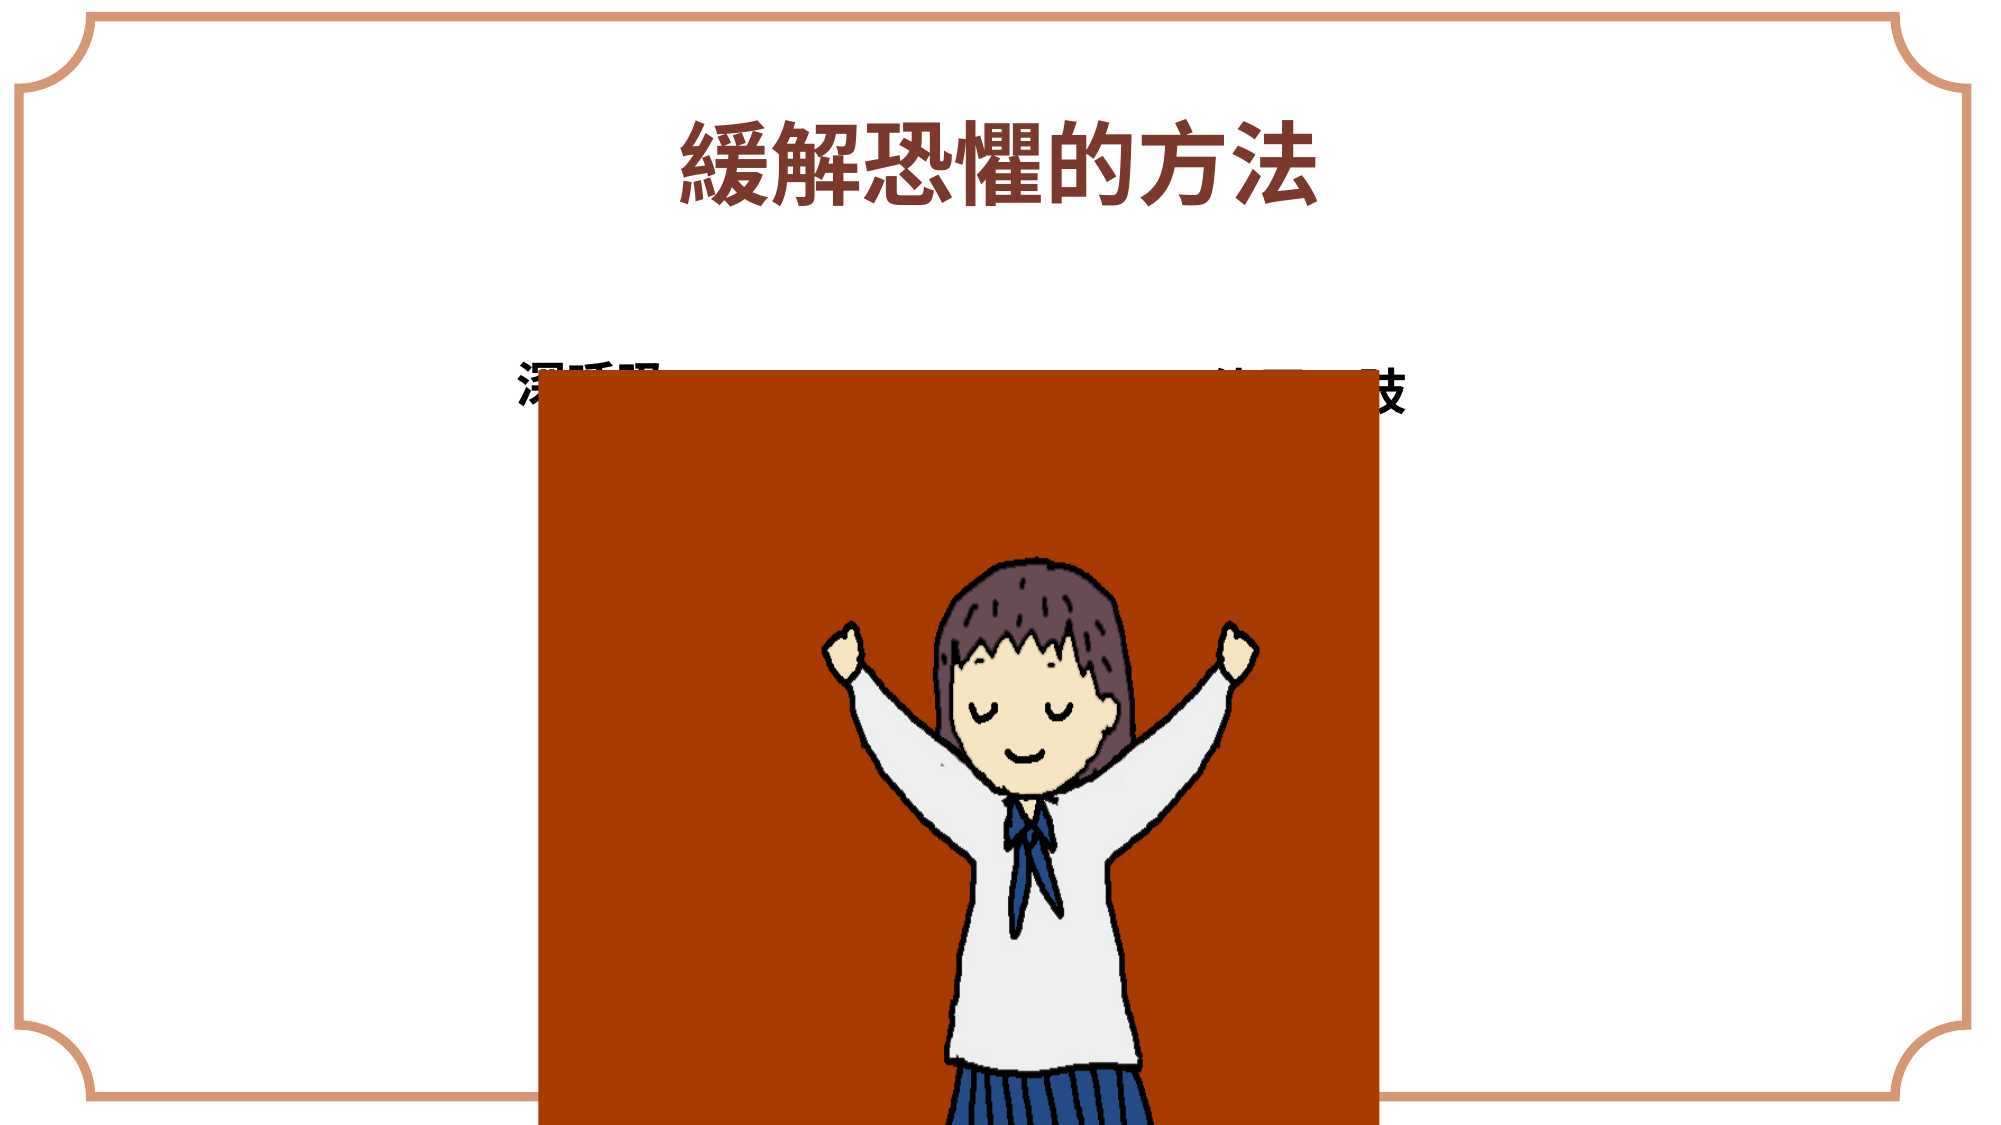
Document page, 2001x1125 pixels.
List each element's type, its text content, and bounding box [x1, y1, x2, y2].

text_box 伸展四肢 [1380, 393, 1386, 408]
title 緩解恐懼的方法 [137, 59, 1863, 278]
text_box 伸展四肢 [1386, 392, 1396, 400]
text_box 深呼吸 [497, 341, 753, 426]
picture [538, 370, 1380, 1125]
text_box 伸展四肢 [1188, 348, 1444, 432]
